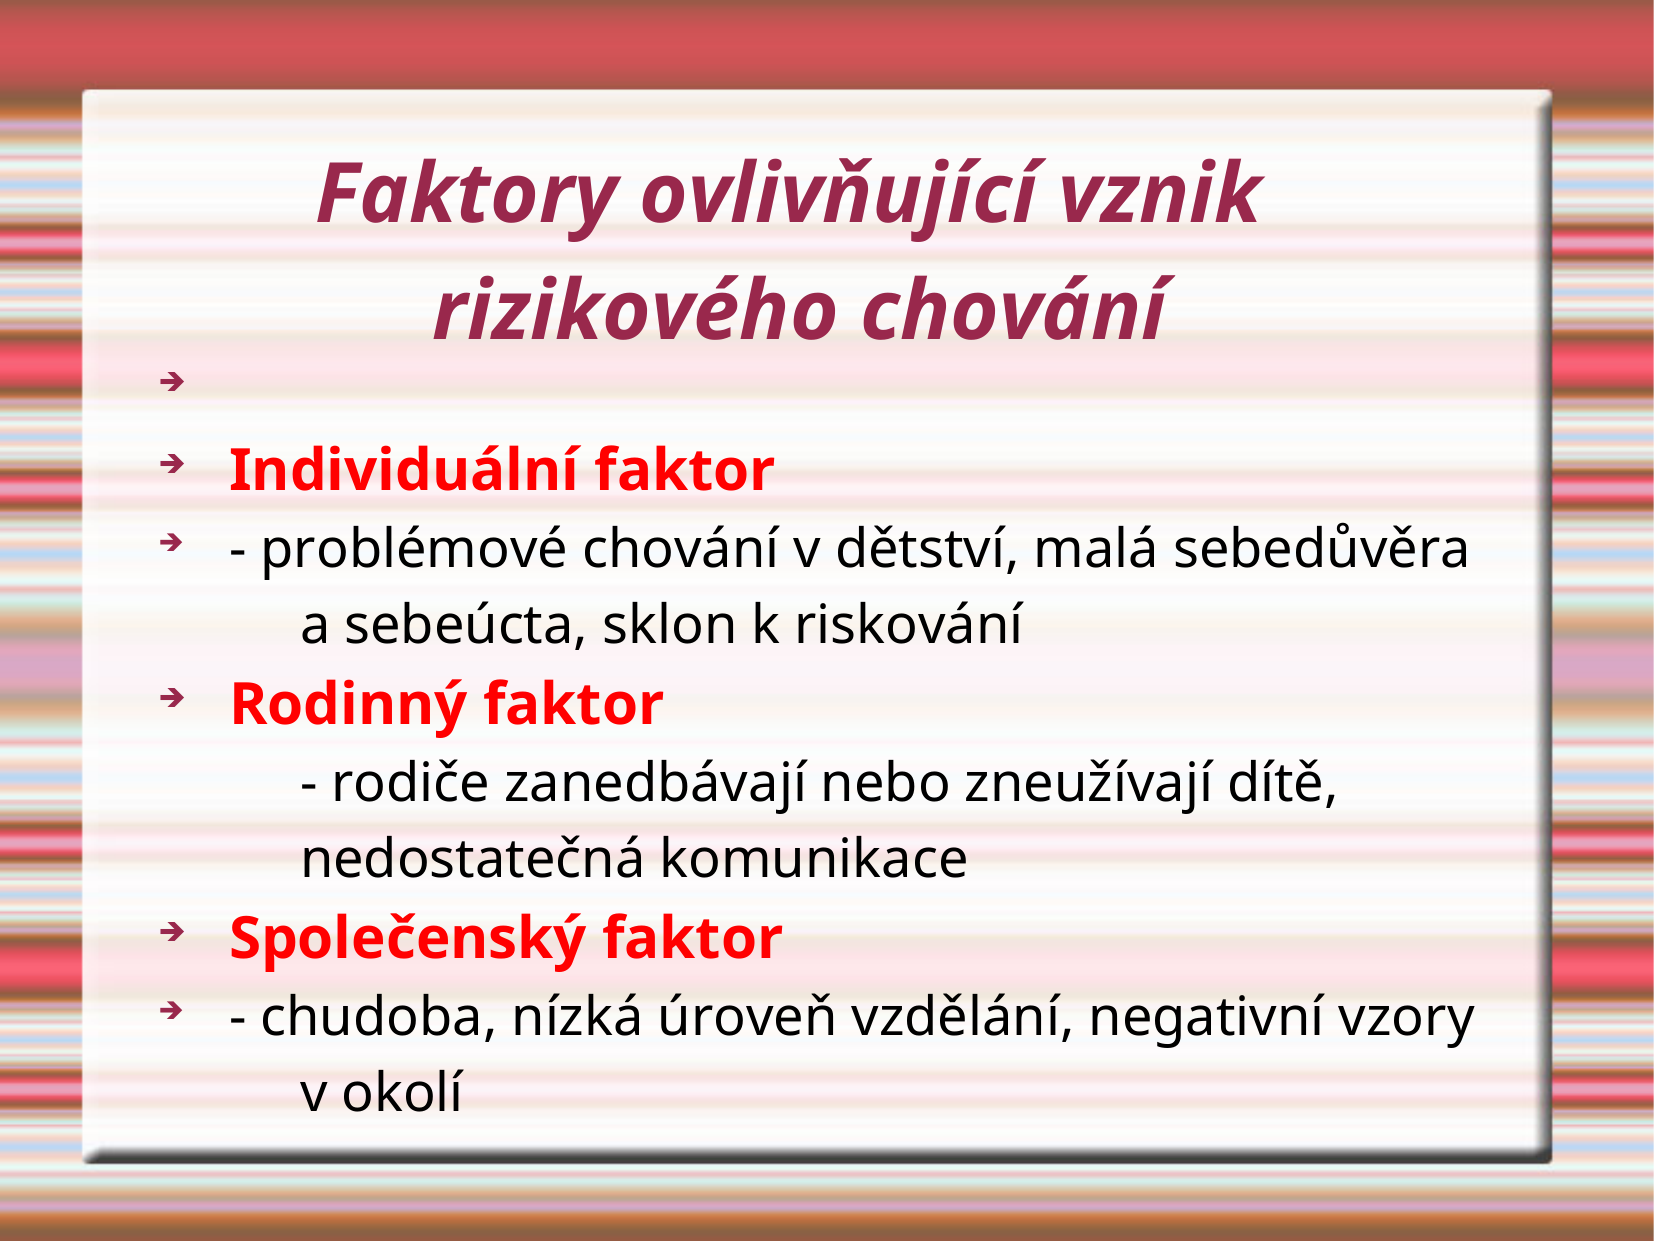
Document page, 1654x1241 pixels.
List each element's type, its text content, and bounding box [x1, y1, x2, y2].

list Individuální faktor - problémové chování v dětství, malá sebedůvěra a sebeúcta, sklon k riskování Rodinný faktor - rodiče zanedbávají nebo zneužívají dítě, nedostatečná komunikace Společenský faktor - chudoba, nízká úroveň vzdělání, negativní vzory v okolí [134, 350, 1516, 1133]
title Faktory ovlivňující vznik rizikového chování [93, 122, 1506, 355]
